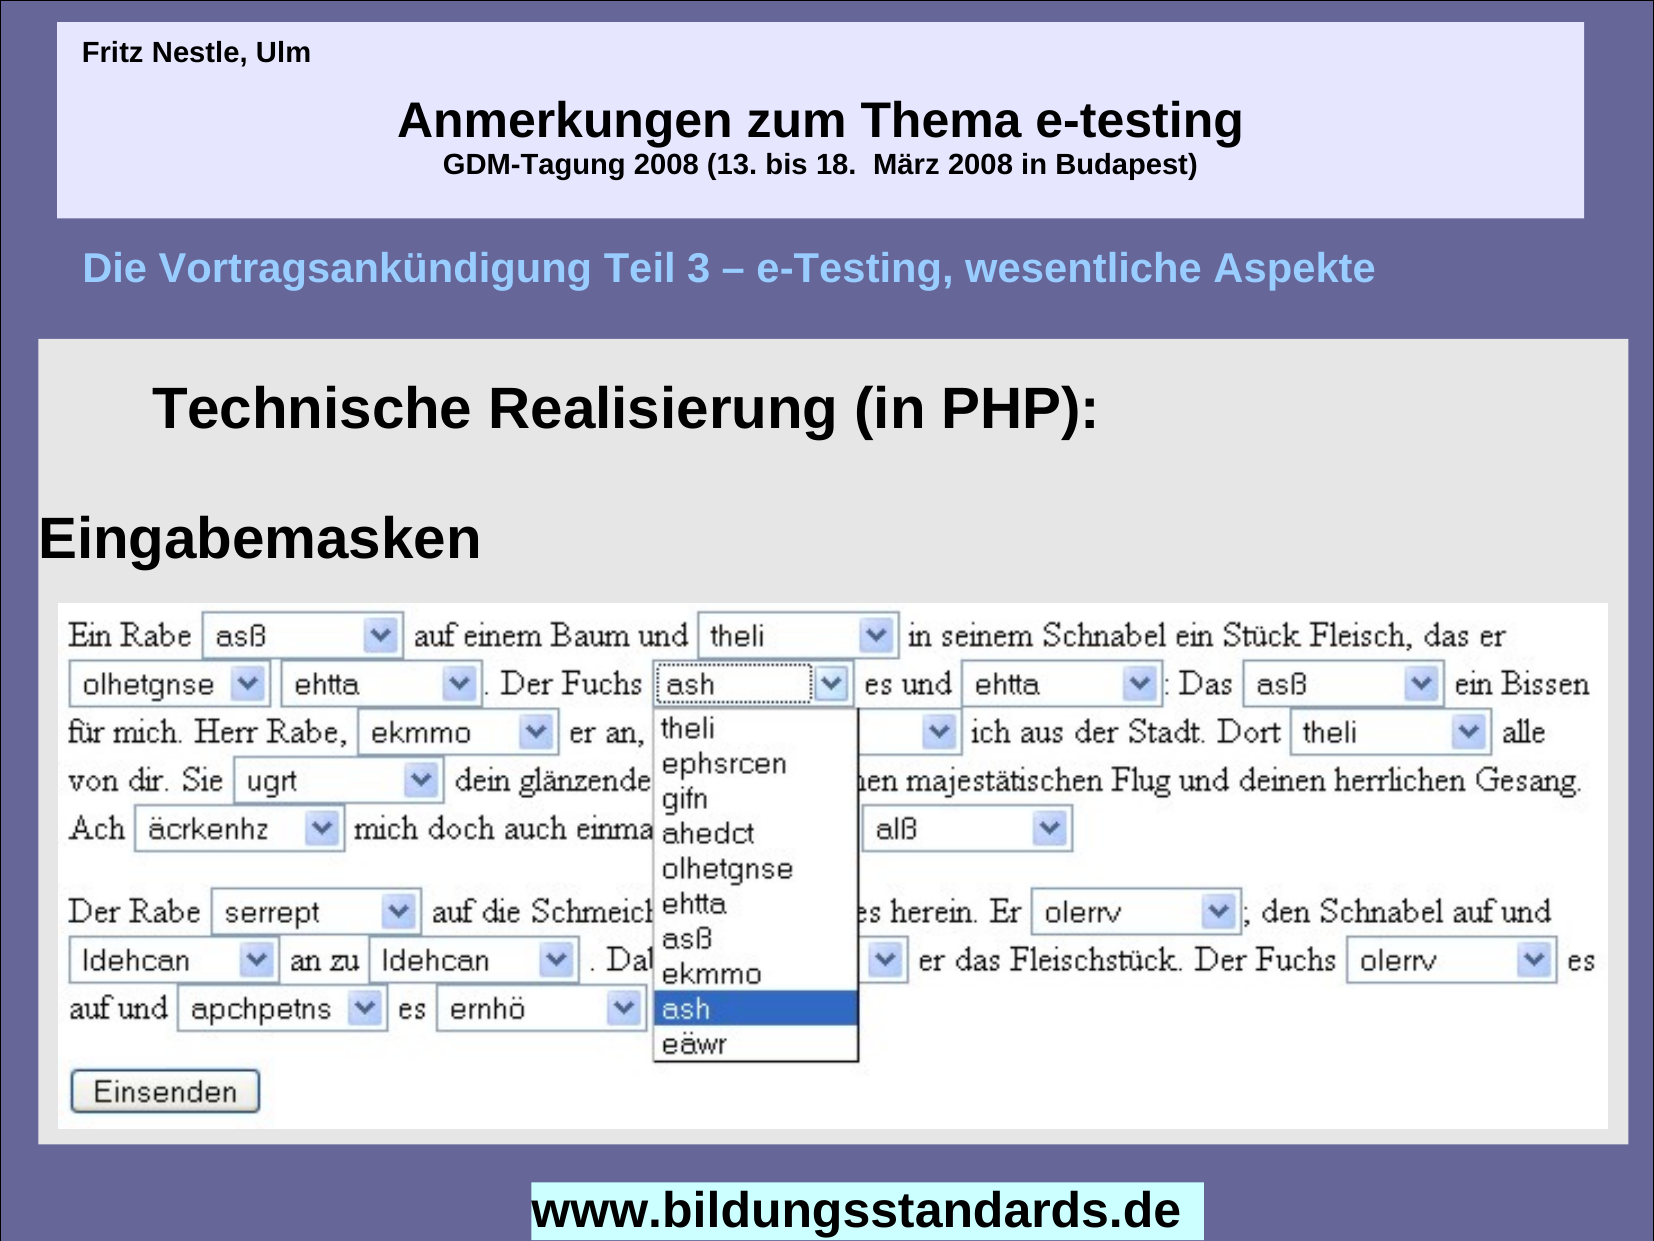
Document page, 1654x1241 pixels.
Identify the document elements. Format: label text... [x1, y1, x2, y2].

picture [58, 603, 1608, 1129]
text_box Technische Realisierung (in PHP): Eingabemasken [38, 338, 1629, 1145]
text_box Fritz Nestle, Ulm Anmerkungen zum Thema e-testing GDM-Tagung 2008 (13. bis 18. März 2008 in Budapest) [57, 22, 1585, 219]
text_box [0, 0, 1654, 1241]
text_box Die Vortragsankündigung Teil 3 – e-Testing, wesentliche Aspekte [82, 244, 1423, 295]
text_box www.bildungsstandards.de [531, 1182, 1204, 1241]
